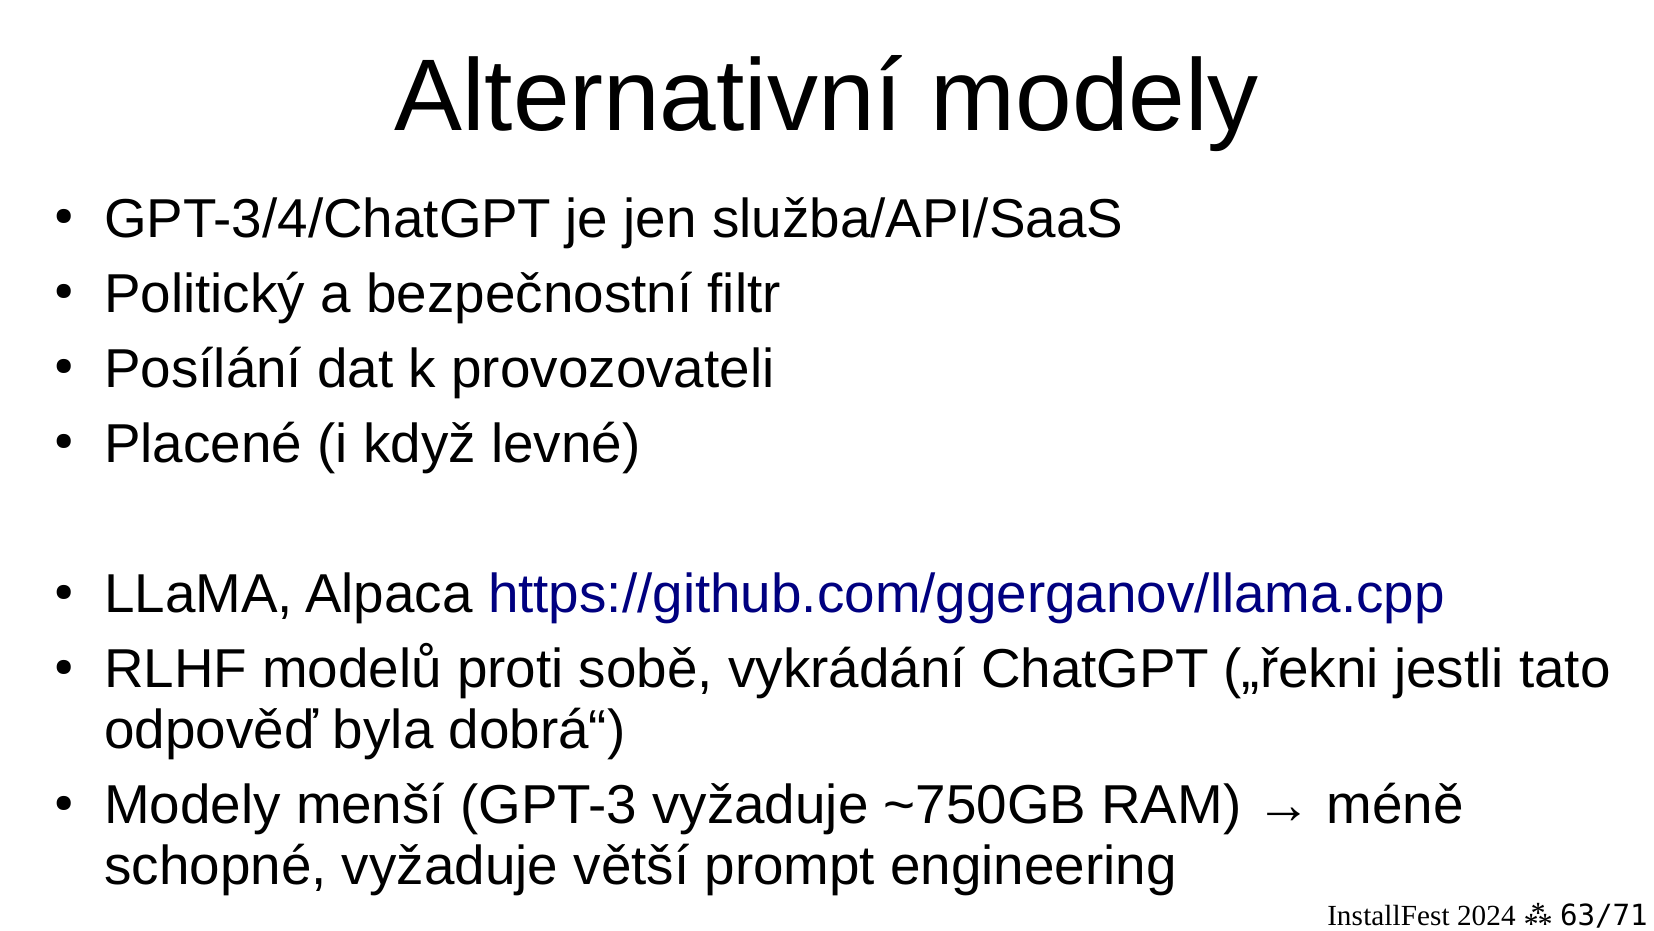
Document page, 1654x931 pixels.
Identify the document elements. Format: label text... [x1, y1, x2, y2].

list GPT-3/4/ChatGPT je jen služba/API/SaaS Politický a bezpečnostní filtr Posílání dat k provozovateli Placené (i když levné) LLaMA, Alpaca https://github.com/ggerganov/llama.cpp RLHF modelů proti sobě, vykrádání ChatGPT („řekni jestli tato odpověď byla dobrá“) Modely menší (GPT-3 vyžaduje ~750GB RAM) → méně schopné, vyžaduje větší prompt engineering [37, 187, 1613, 901]
title Alternativní modely [82, 38, 1571, 153]
